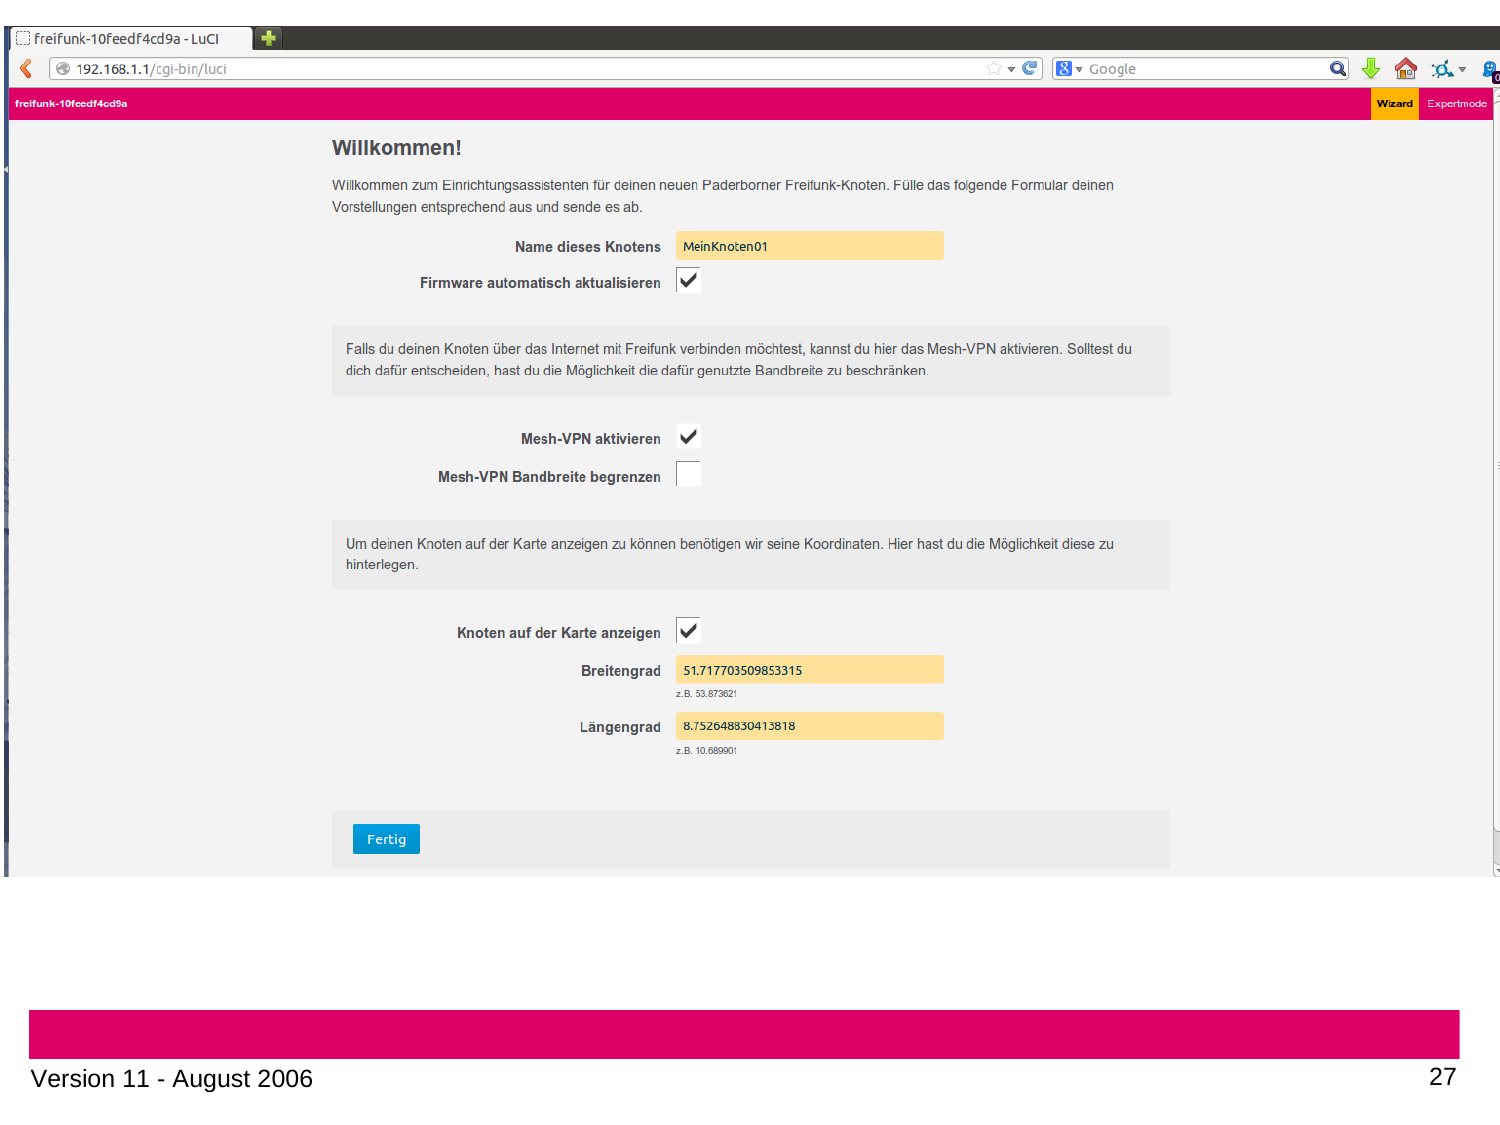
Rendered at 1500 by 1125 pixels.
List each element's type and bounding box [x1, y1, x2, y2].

picture [4, 26, 1500, 877]
